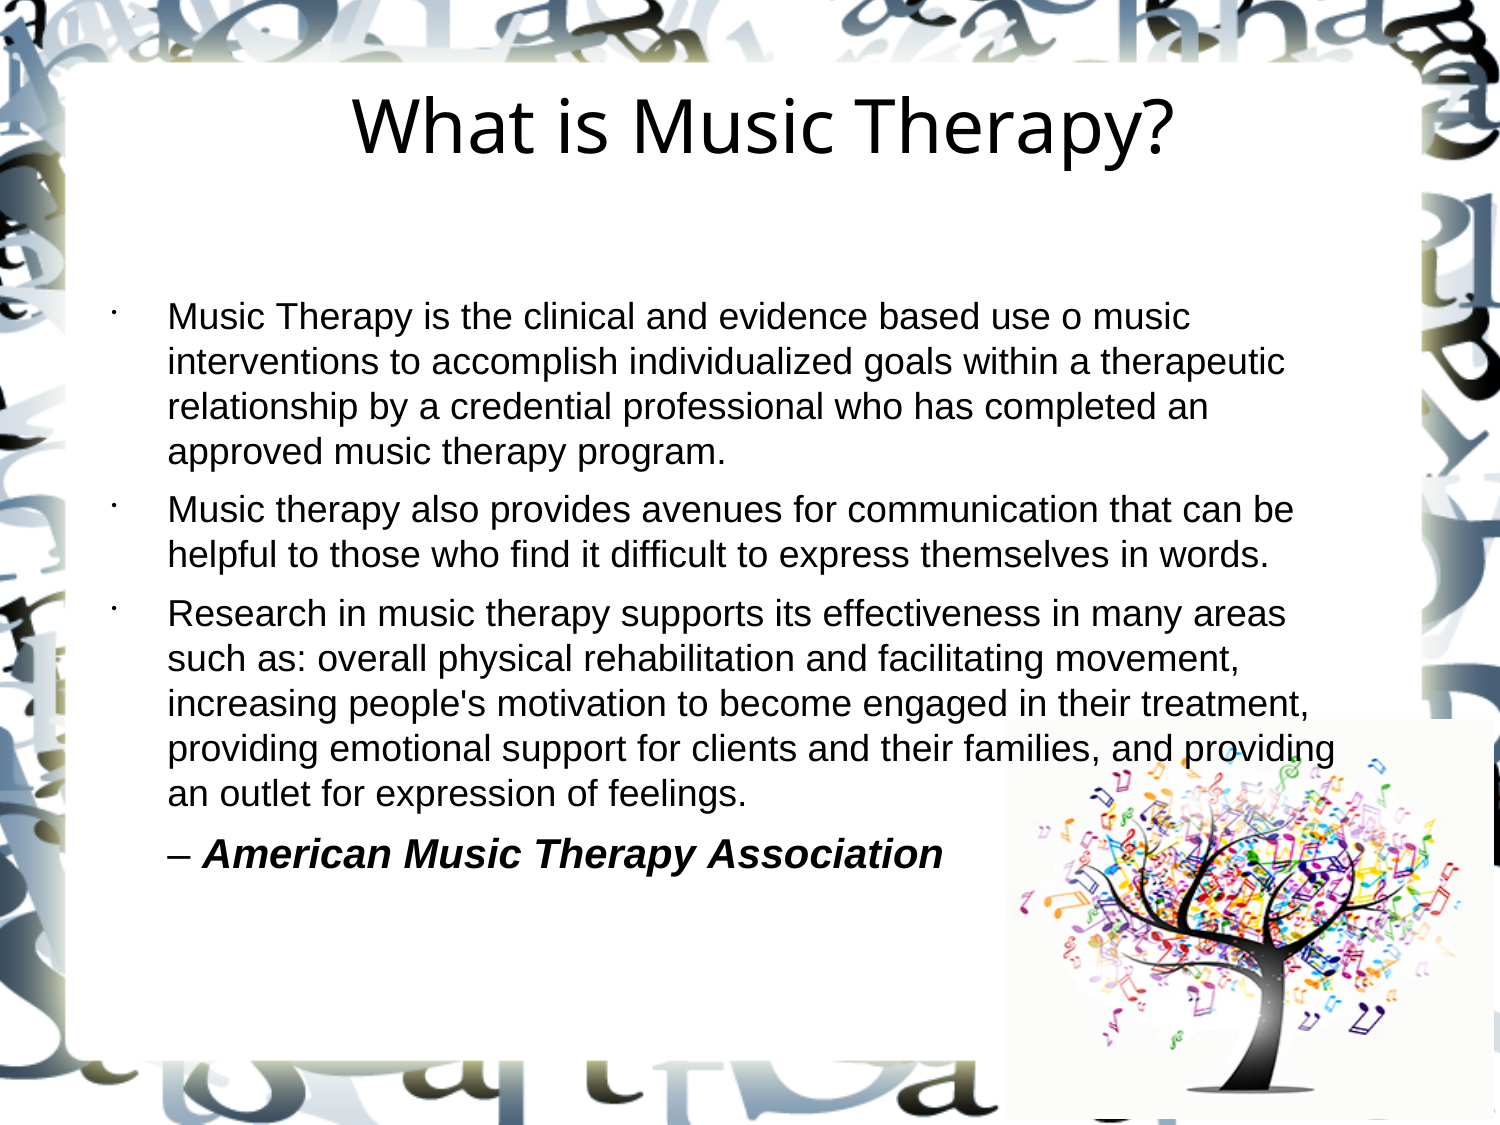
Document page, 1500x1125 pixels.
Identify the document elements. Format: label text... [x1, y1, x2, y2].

picture [0, 0, 1500, 1125]
list Music Therapy is the clinical and evidence based use o music interventions to accomplish individualized goals within a therapeutic relationship by a credential professional who has completed an approved music therapy program. Music therapy also provides avenues for communication that can be helpful to those who find it difficult to express themselves in words. Research in music therapy supports its effectiveness in many areas such as: overall physical rehabilitation and facilitating movement, increasing people's motivation to become engaged in their treatment, providing emotional support for clients and their families, and providing an outlet for expression of feelings. – American Music Therapy Association [96, 284, 1388, 594]
title What is Music Therapy? [75, 71, 1425, 260]
